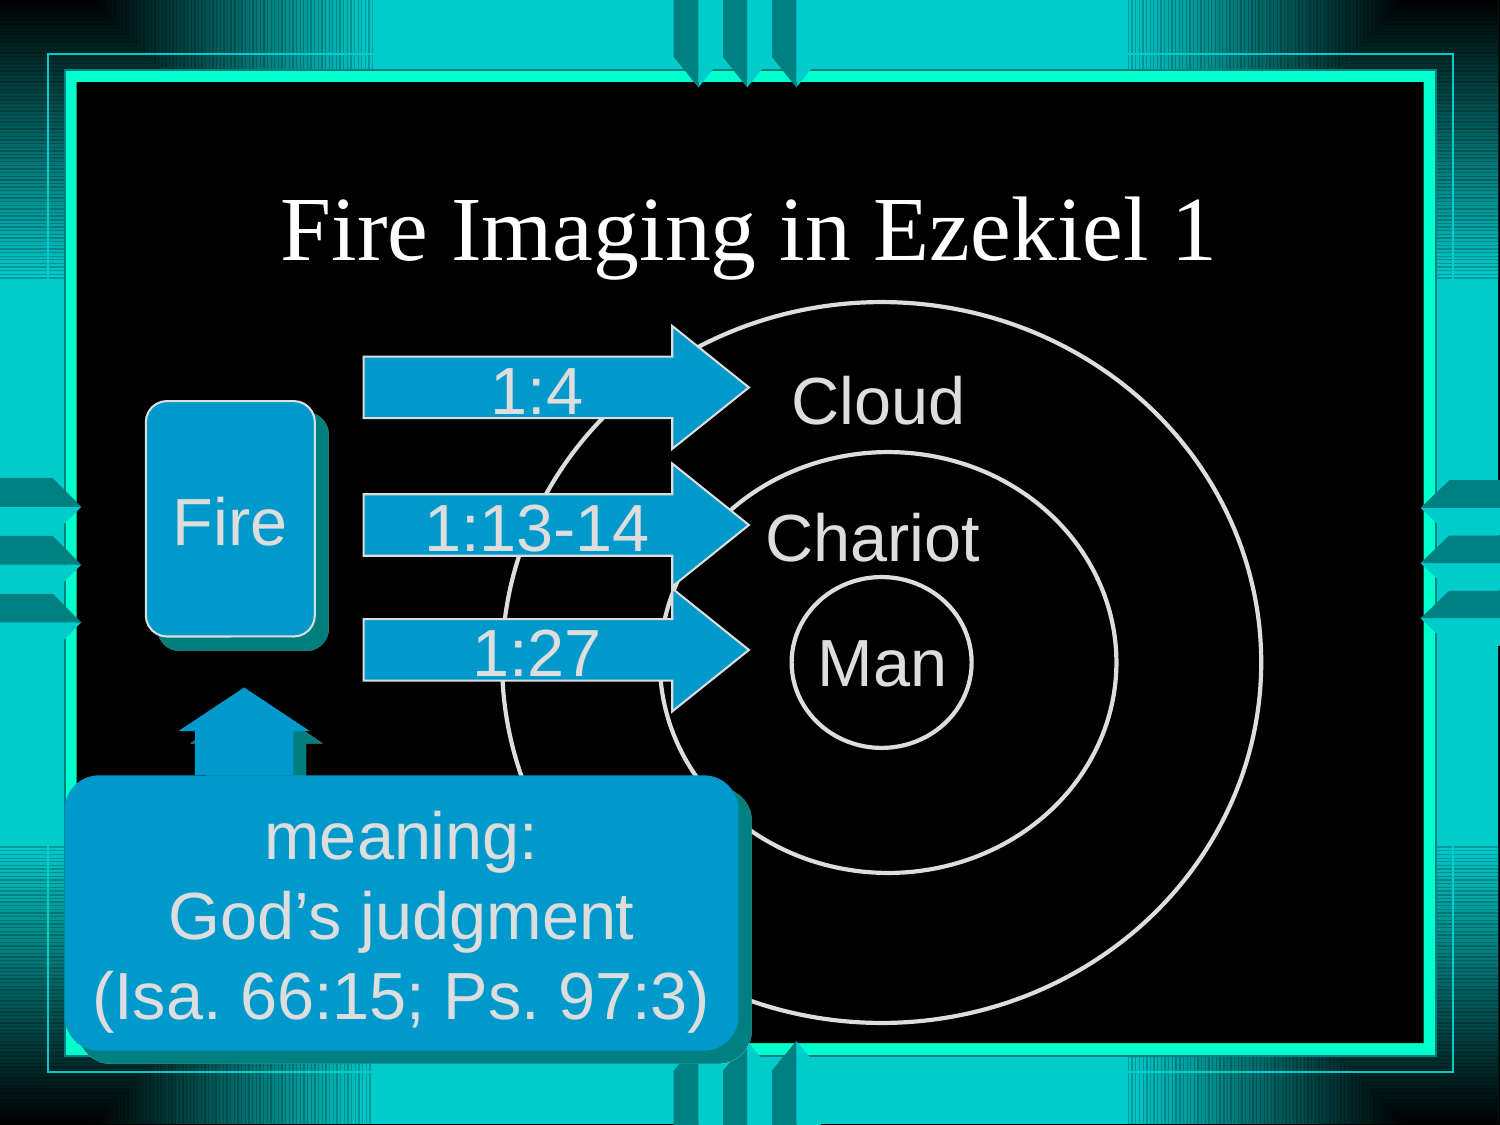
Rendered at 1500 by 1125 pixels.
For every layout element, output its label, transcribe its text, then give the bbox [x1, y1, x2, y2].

text_box meaning: God’s judgment (Isa. 66:15; Ps. 97:3) [64, 775, 739, 1051]
title Fire Imaging in Ezekiel 1 [112, 99, 1388, 288]
text_box 1:27 [363, 588, 749, 712]
text_box [178, 687, 310, 775]
text_box Chariot [750, 487, 1014, 583]
text_box [84, 1048, 689, 1055]
text_box Fire [145, 401, 315, 637]
text_box [708, 1044, 743, 1055]
text_box Man [802, 612, 987, 708]
text_box 1:13-14 [363, 463, 749, 587]
text_box 1:4 [363, 325, 749, 449]
text_box Cloud [776, 349, 1198, 446]
